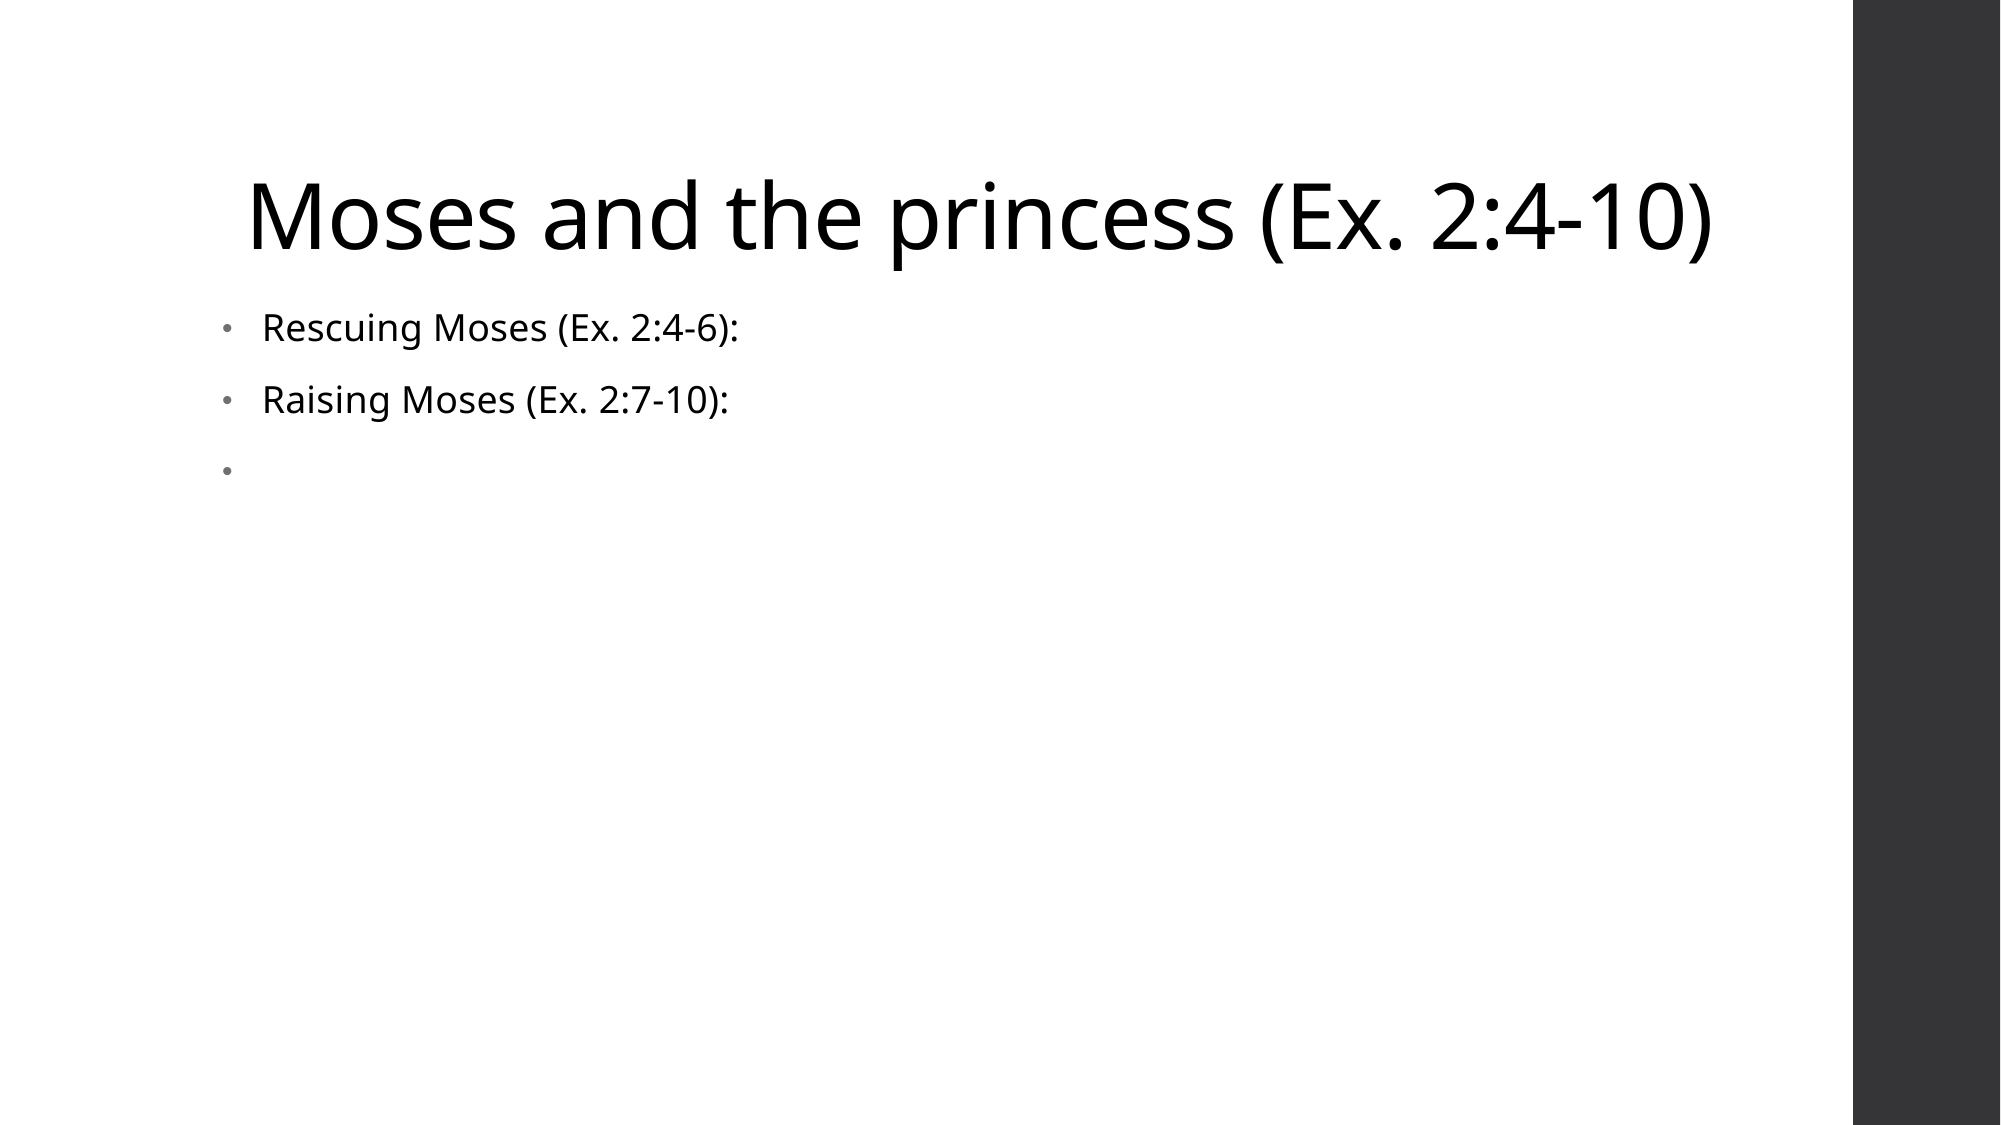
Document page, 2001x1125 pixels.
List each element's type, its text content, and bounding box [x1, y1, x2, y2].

list Rescuing Moses (Ex. 2:4-6): Raising Moses (Ex. 2:7-10): [206, 299, 1617, 1014]
title Moses and the princess (Ex. 2:4-10) [206, 60, 1797, 278]
